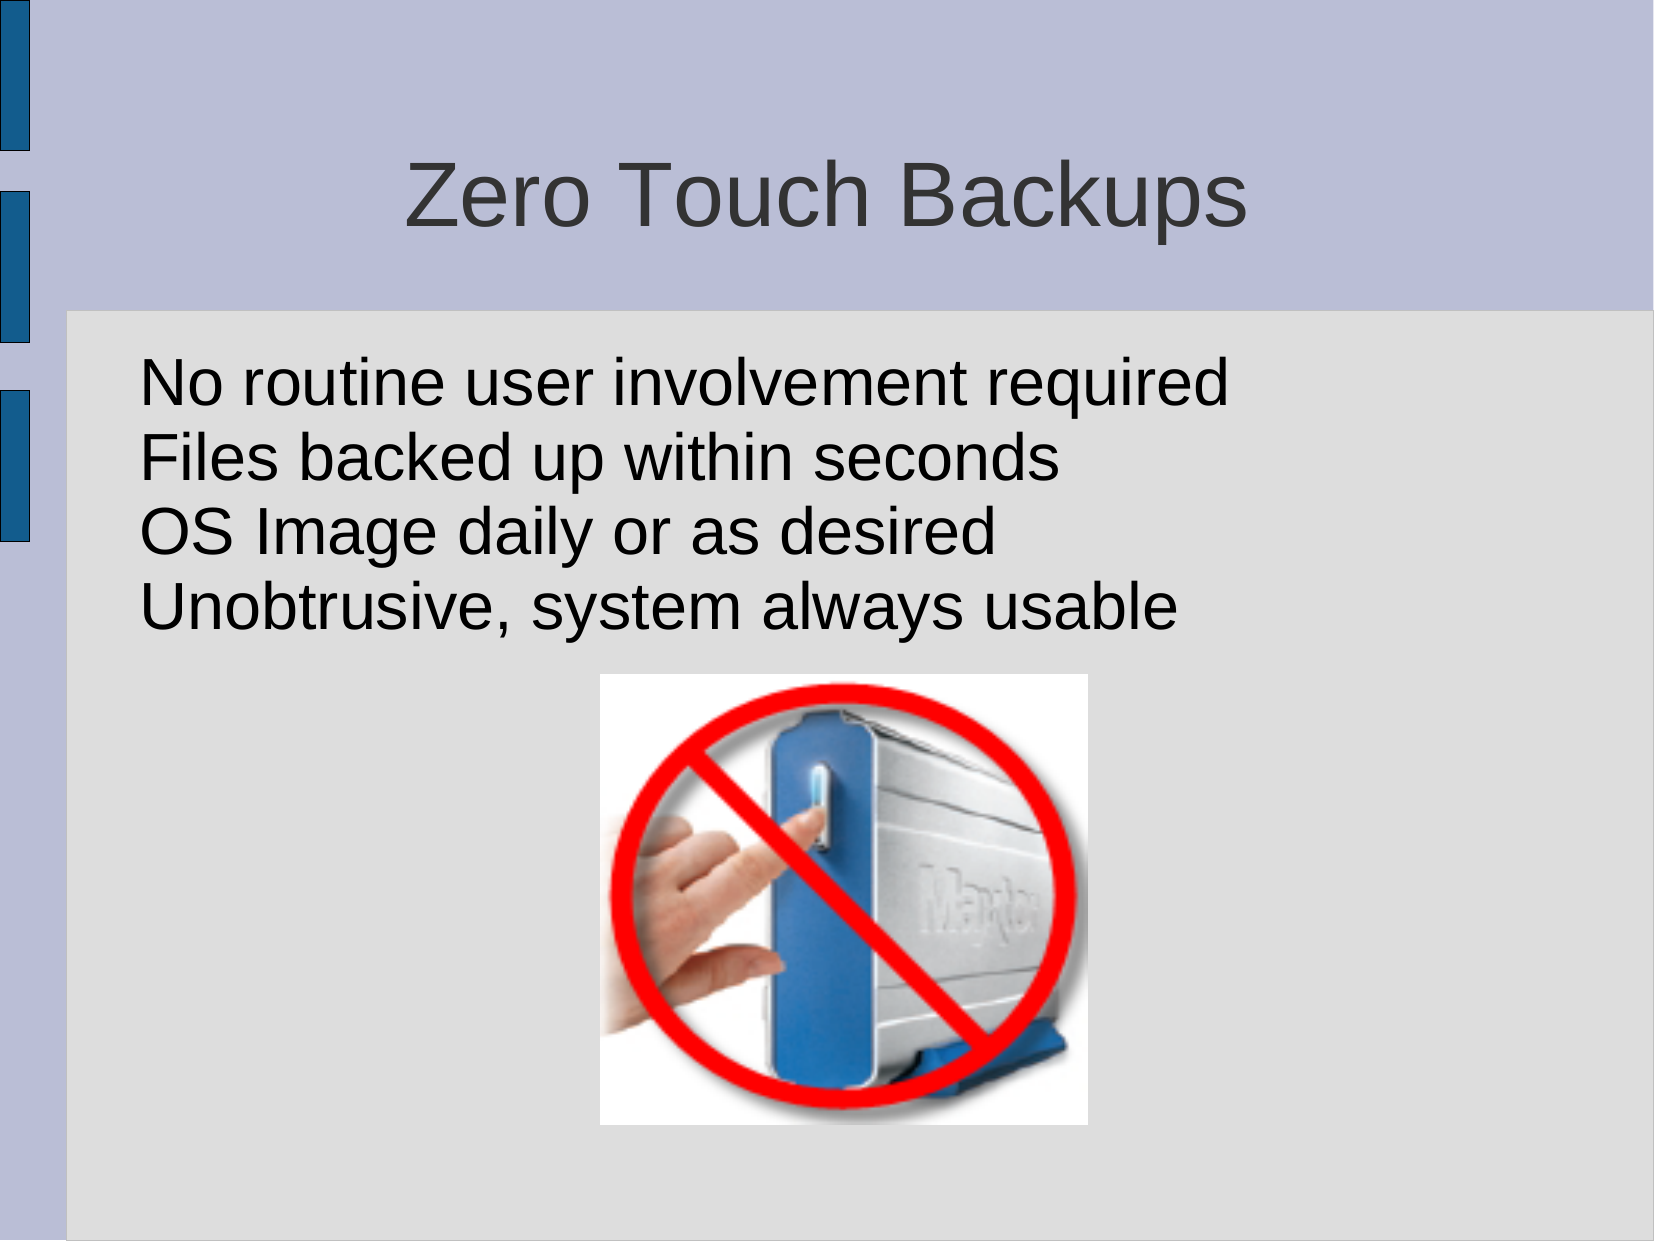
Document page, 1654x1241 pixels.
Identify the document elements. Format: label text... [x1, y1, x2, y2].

list No routine user involvement required Files backed up within seconds OS Image daily or as desired Unobtrusive, system always usable [121, 344, 1534, 1127]
title Zero Touch Backups [121, 91, 1534, 299]
picture [600, 674, 1088, 1126]
